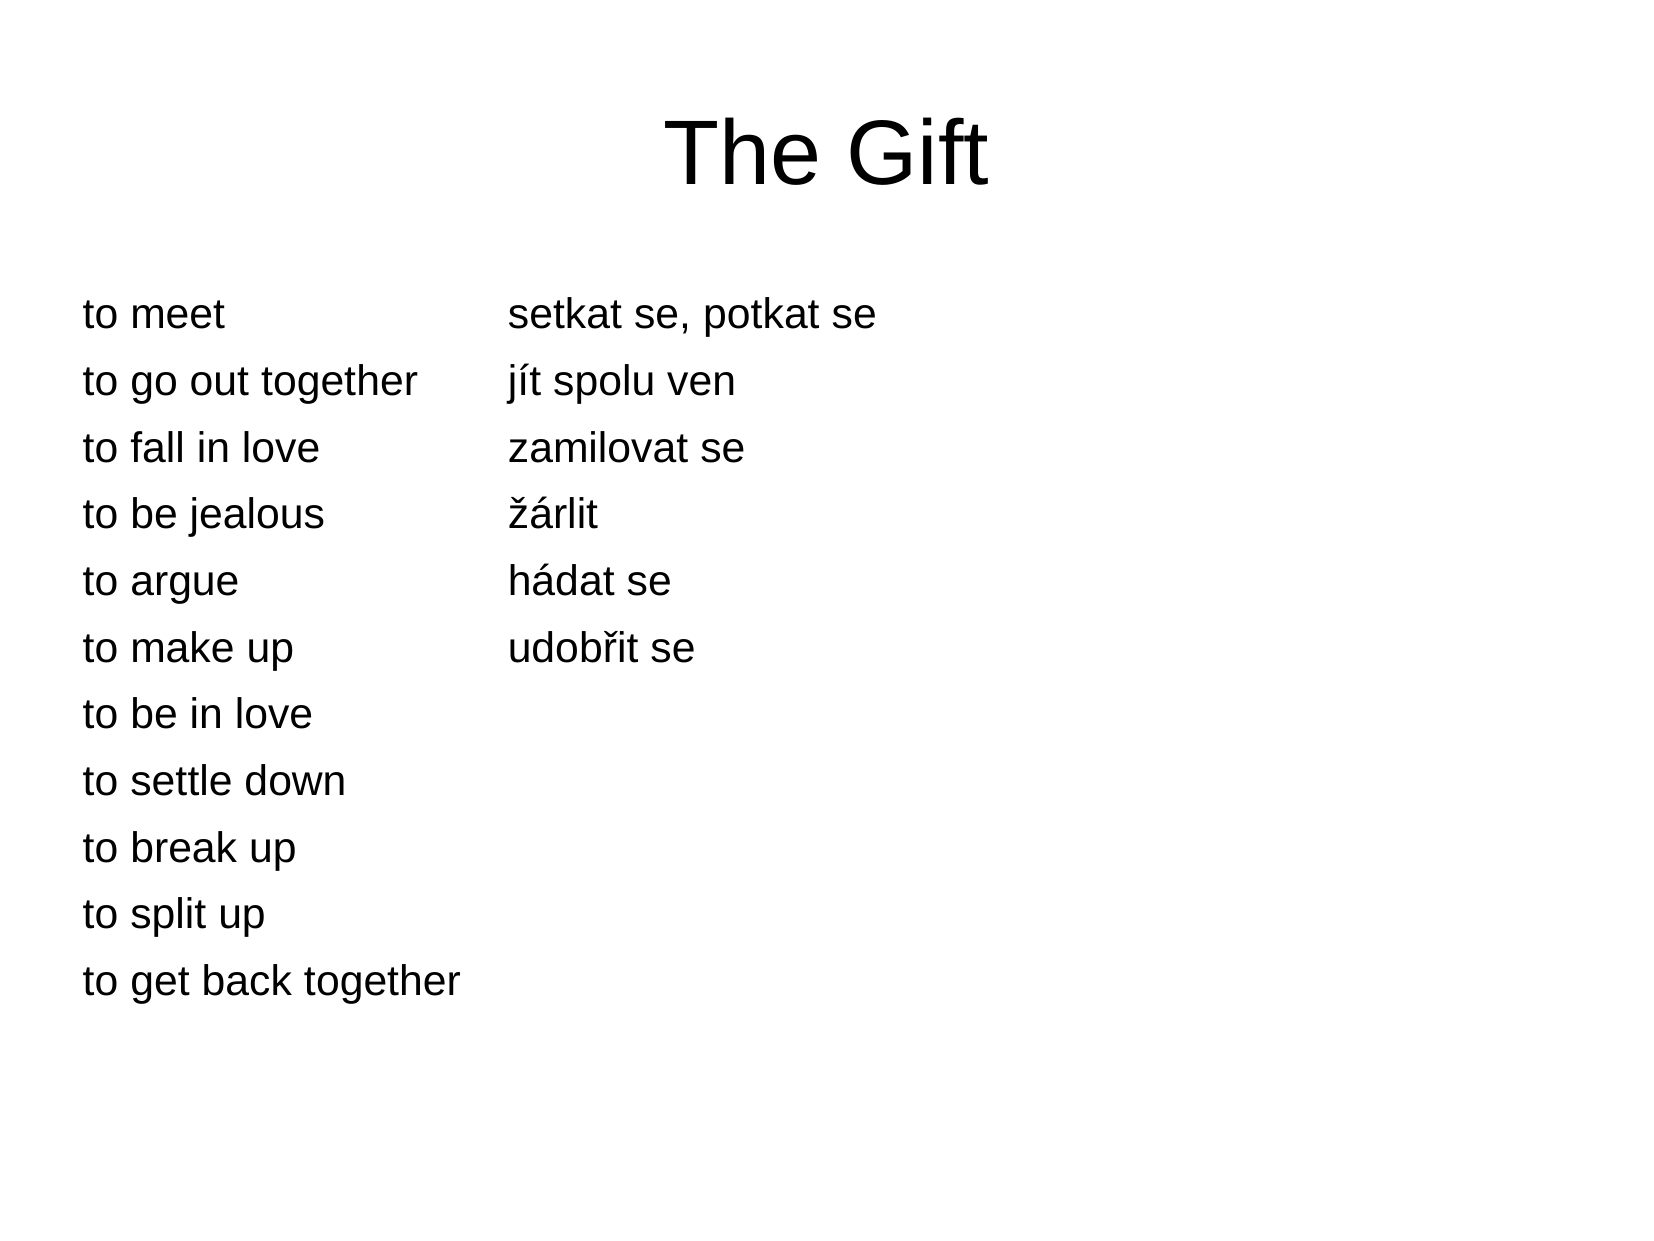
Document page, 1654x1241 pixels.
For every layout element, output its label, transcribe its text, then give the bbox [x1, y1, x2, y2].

title The Gift [82, 49, 1571, 257]
list to meet setkat se, potkat se to go out together jít spolu ven to fall in love zamilovat se to be jealous žárlit to argue hádat se to make up udobřit se to be in love to settle down to break up to split up to get back together [82, 290, 1571, 1010]
